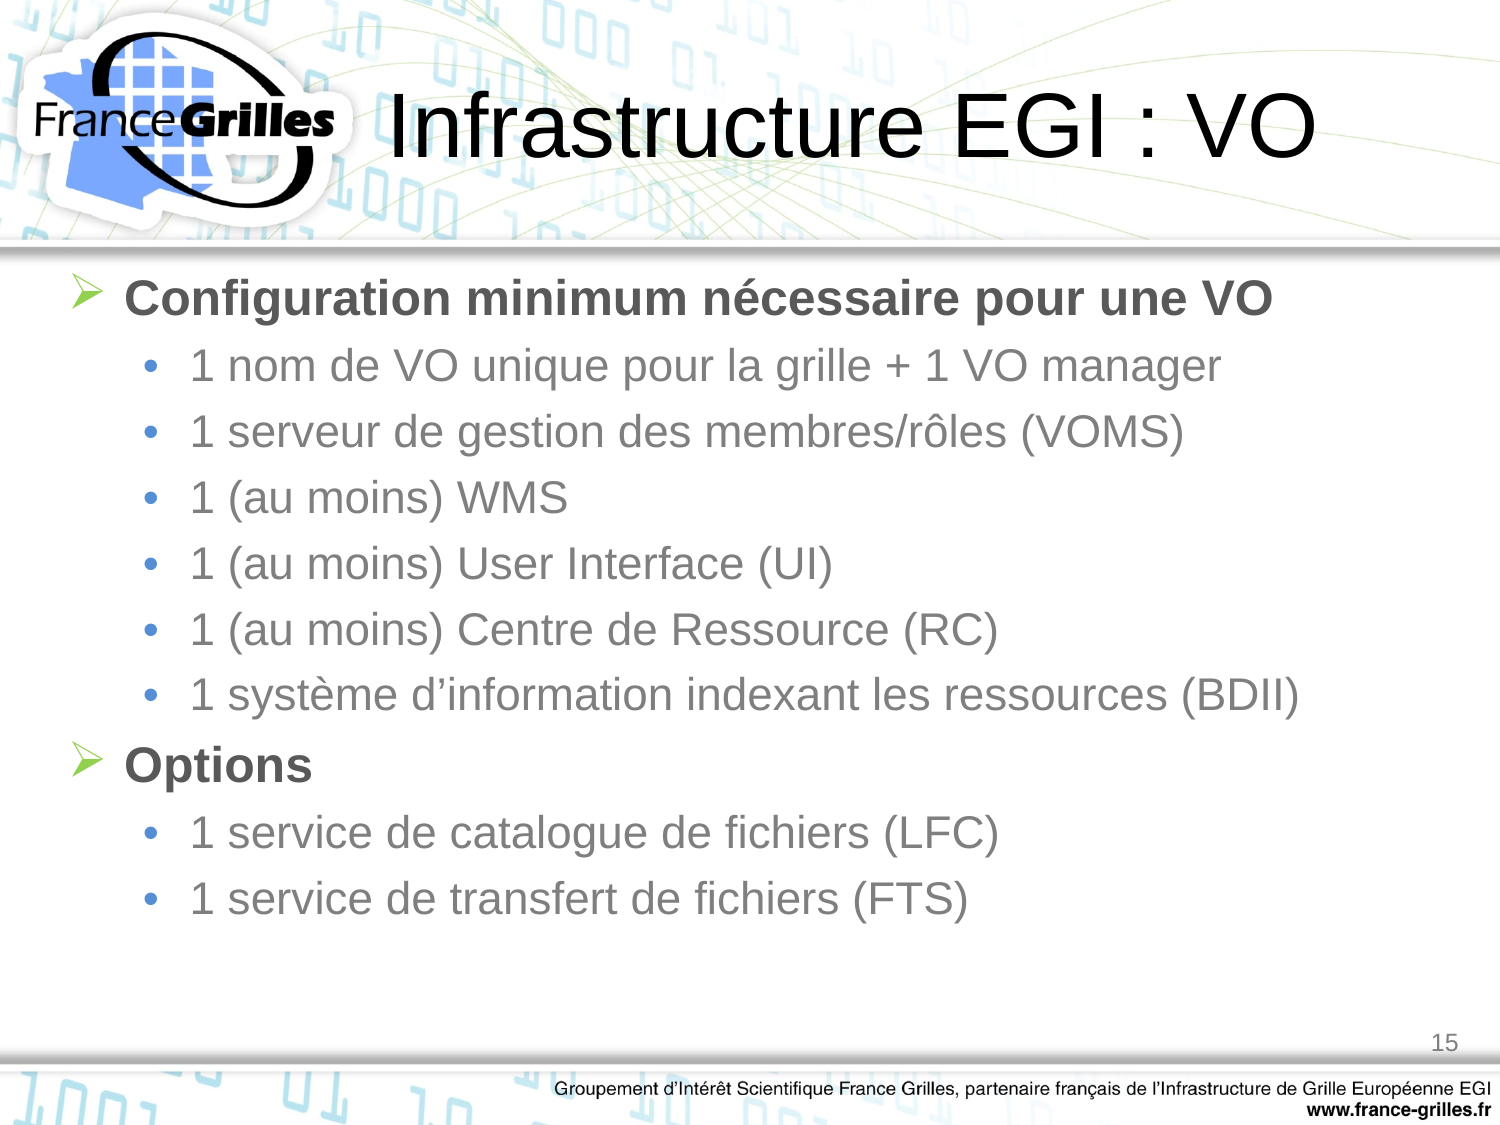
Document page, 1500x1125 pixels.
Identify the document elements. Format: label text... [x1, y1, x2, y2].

picture [0, 0, 1500, 1125]
list Configuration minimum nécessaire pour une VO 1 nom de VO unique pour la grille + 1 VO manager 1 serveur de gestion des membres/rôles (VOMS) 1 (au moins) WMS 1 (au moins) User Interface (UI) 1 (au moins) Centre de Ressource (RC) 1 système d’information indexant les ressources (BDII) Options 1 service de catalogue de fichiers (LFC) 1 service de transfert de fichiers (FTS) [53, 262, 1459, 1024]
title Infrastructure EGI : VO [372, 7, 1459, 244]
